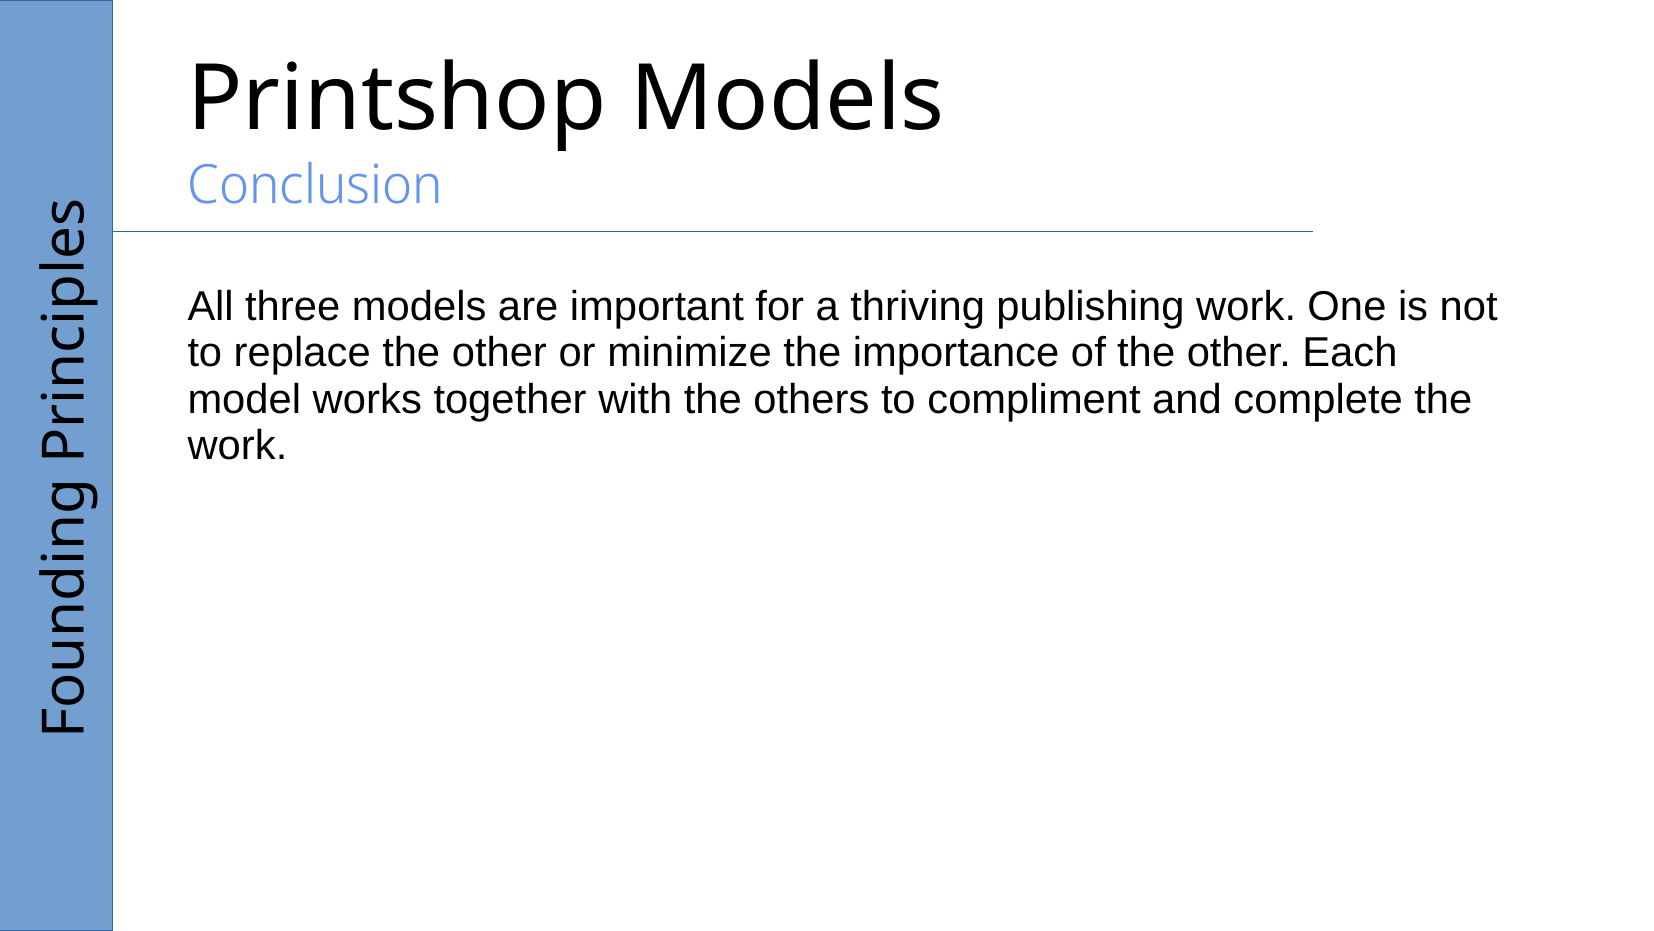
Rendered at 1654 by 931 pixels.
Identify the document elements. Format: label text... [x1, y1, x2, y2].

text_box Founding Principles [13, 37, 105, 901]
title Conclusion [187, 125, 1571, 239]
text_box [0, 0, 113, 931]
subtitle All three models are important for a thriving publishing work. One is not to replace the other or minimize the importance of the other. Each model works together with the others to compliment and complete the work. [187, 282, 1501, 887]
title Printshop Models [187, 33, 1571, 125]
